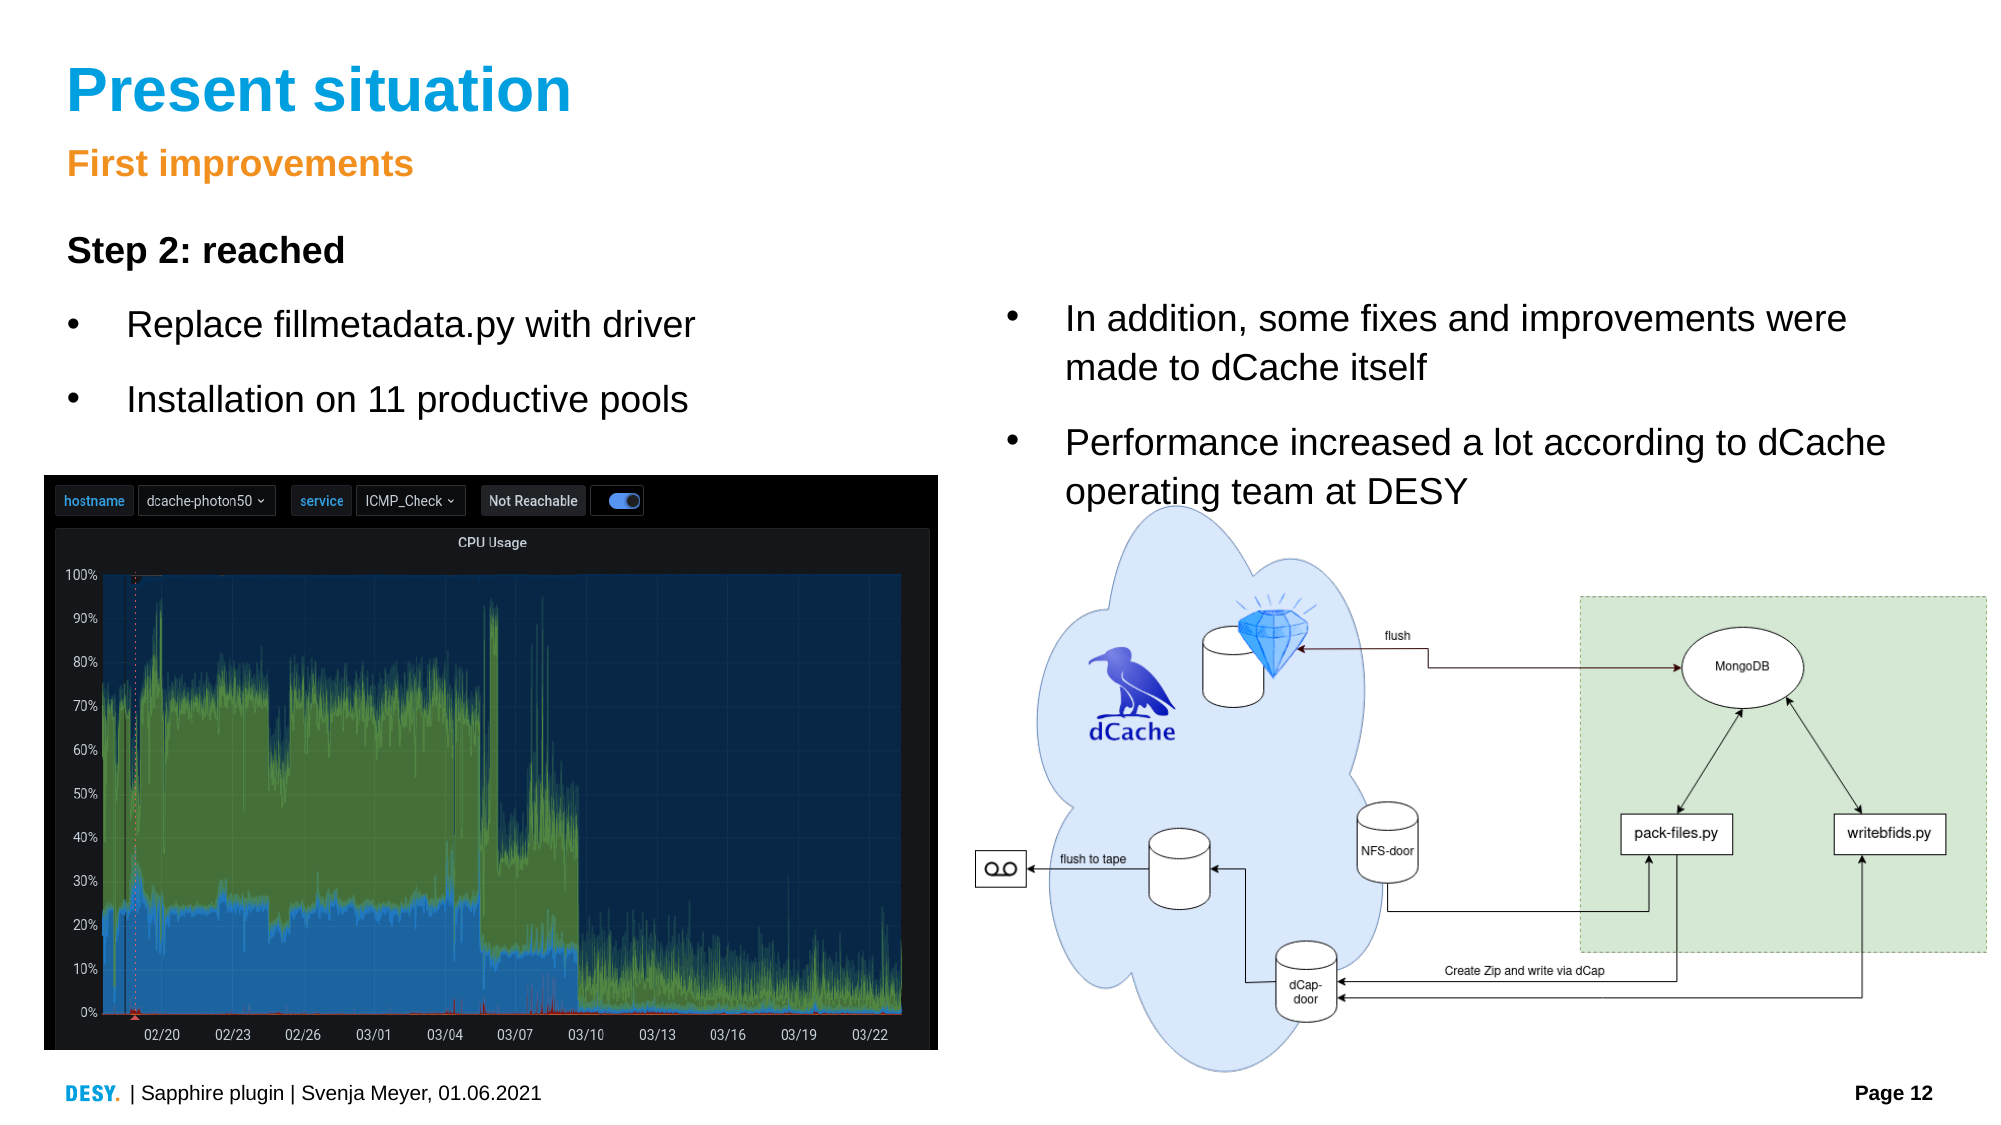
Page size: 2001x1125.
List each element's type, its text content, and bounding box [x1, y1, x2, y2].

picture [44, 475, 938, 1051]
title Present situation [66, 57, 1933, 132]
list Step 2: reached Replace fillmetadata.py with driver Installation on 11 productive pools [66, 221, 989, 516]
footer | Sapphire plugin | Svenja Meyer, 01.06.2021 [129, 1079, 1762, 1111]
list First improvements [66, 134, 1933, 197]
list In addition, some fixes and improvements were made to dCache itself Performance increased a lot according to dCache operating team at DESY [1005, 219, 1928, 514]
picture [975, 444, 1987, 1105]
